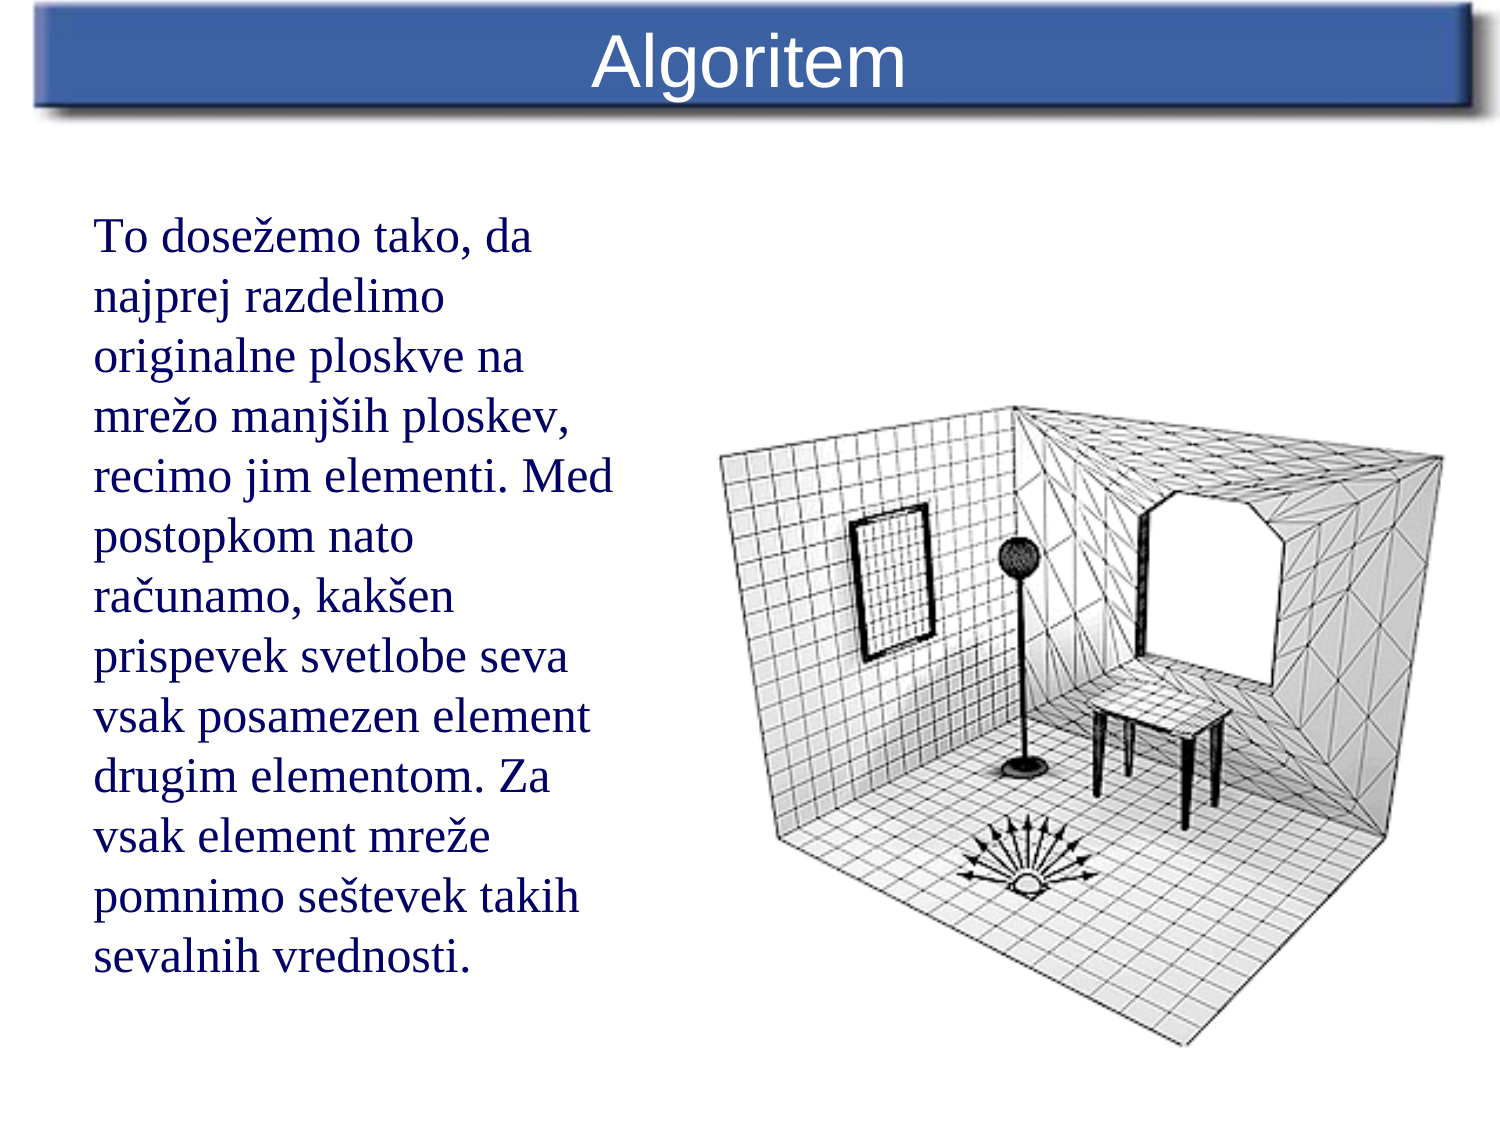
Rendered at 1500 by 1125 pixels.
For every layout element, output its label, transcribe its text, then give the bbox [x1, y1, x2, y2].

text_box To dosežemo tako, da najprej razdelimo originalne ploskve na mrežo manjših ploskev, recimo jim elementi. Med postopkom nato računamo, kakšen prispevek svetlobe seva vsak posamezen element drugim elementom. Za vsak element mreže pomnimo seštevek takih sevalnih vrednosti. [78, 195, 641, 991]
picture [32, 0, 1500, 127]
title Algoritem [112, 0, 1388, 110]
picture [711, 397, 1455, 1057]
